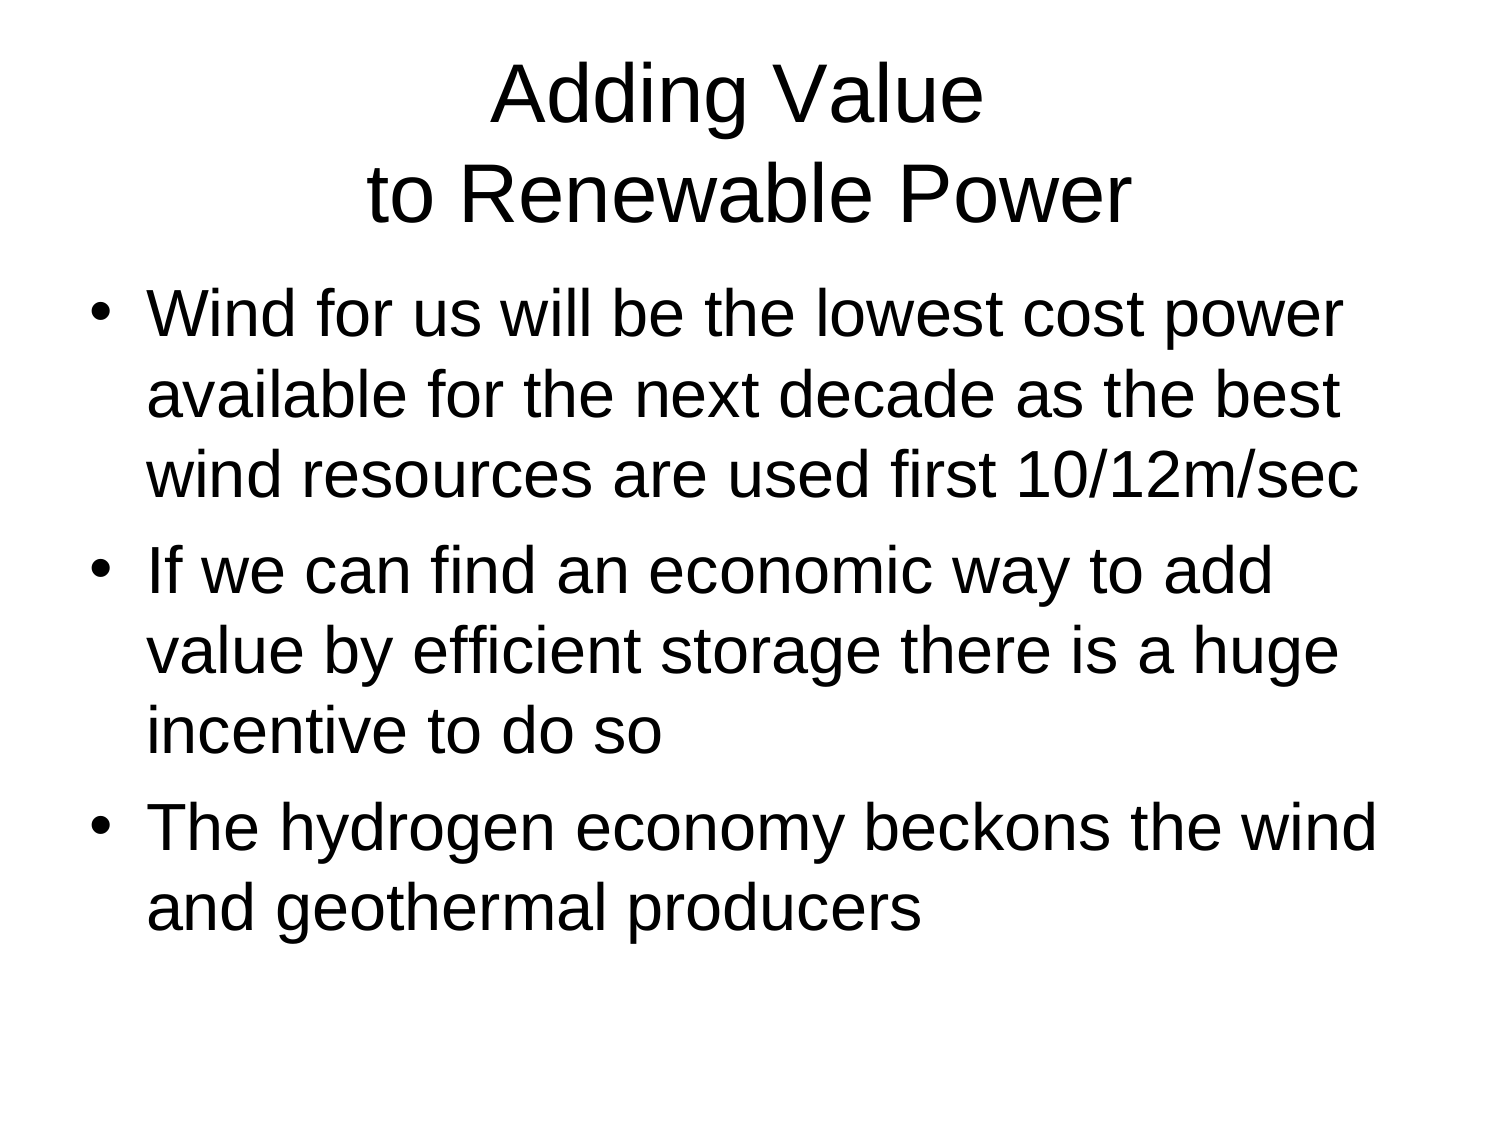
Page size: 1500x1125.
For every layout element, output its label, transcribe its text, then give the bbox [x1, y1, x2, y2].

list Wind for us will be the lowest cost power available for the next decade as the best wind resources are used first 10/12m/sec If we can find an economic way to add value by efficient storage there is a huge incentive to do so The hydrogen economy beckons the wind and geothermal producers [75, 262, 1426, 1005]
title Adding Value to Renewable Power [75, 45, 1426, 233]
